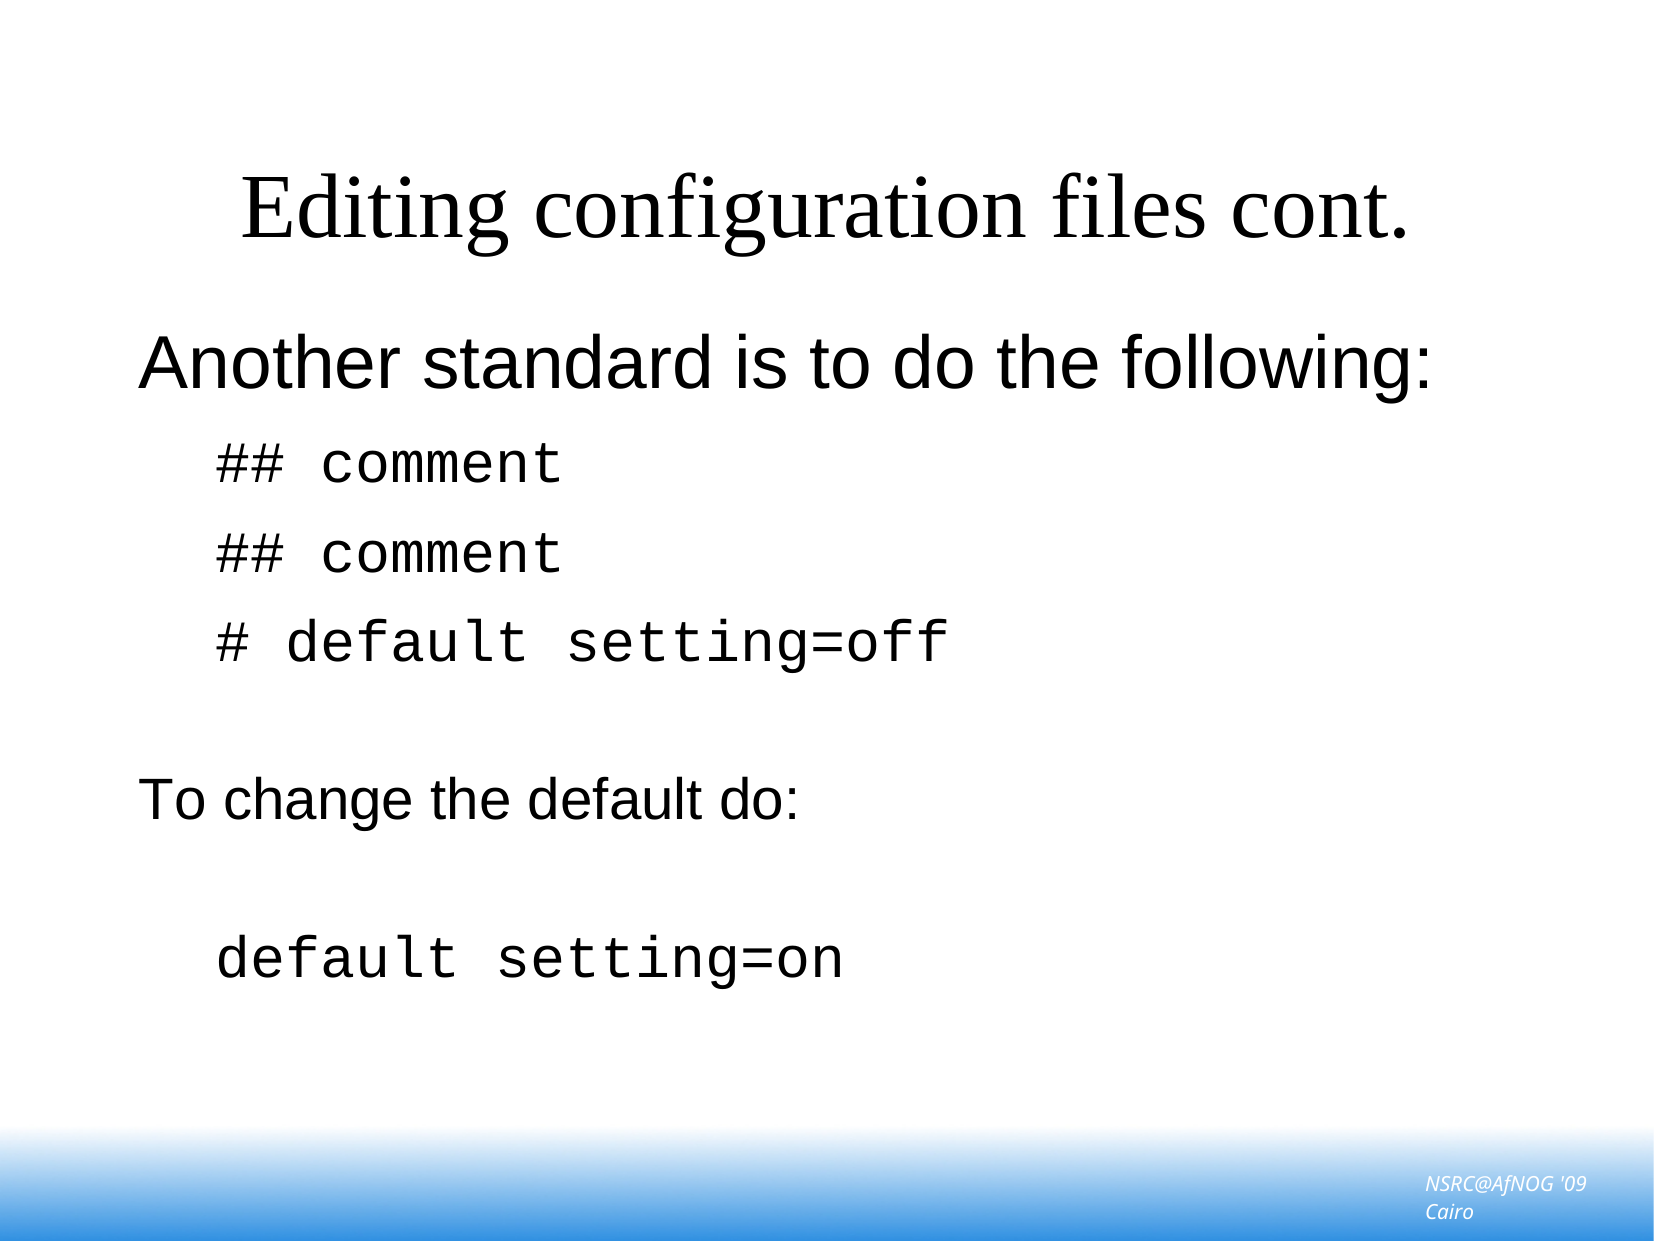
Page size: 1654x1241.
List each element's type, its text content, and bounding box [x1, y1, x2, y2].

title Editing configuration files cont. [121, 102, 1534, 311]
list Another standard is to do the following: ## comment ## comment # default setting=off To change the default do: default setting=on [121, 327, 1534, 1117]
picture [0, 1124, 1654, 1241]
